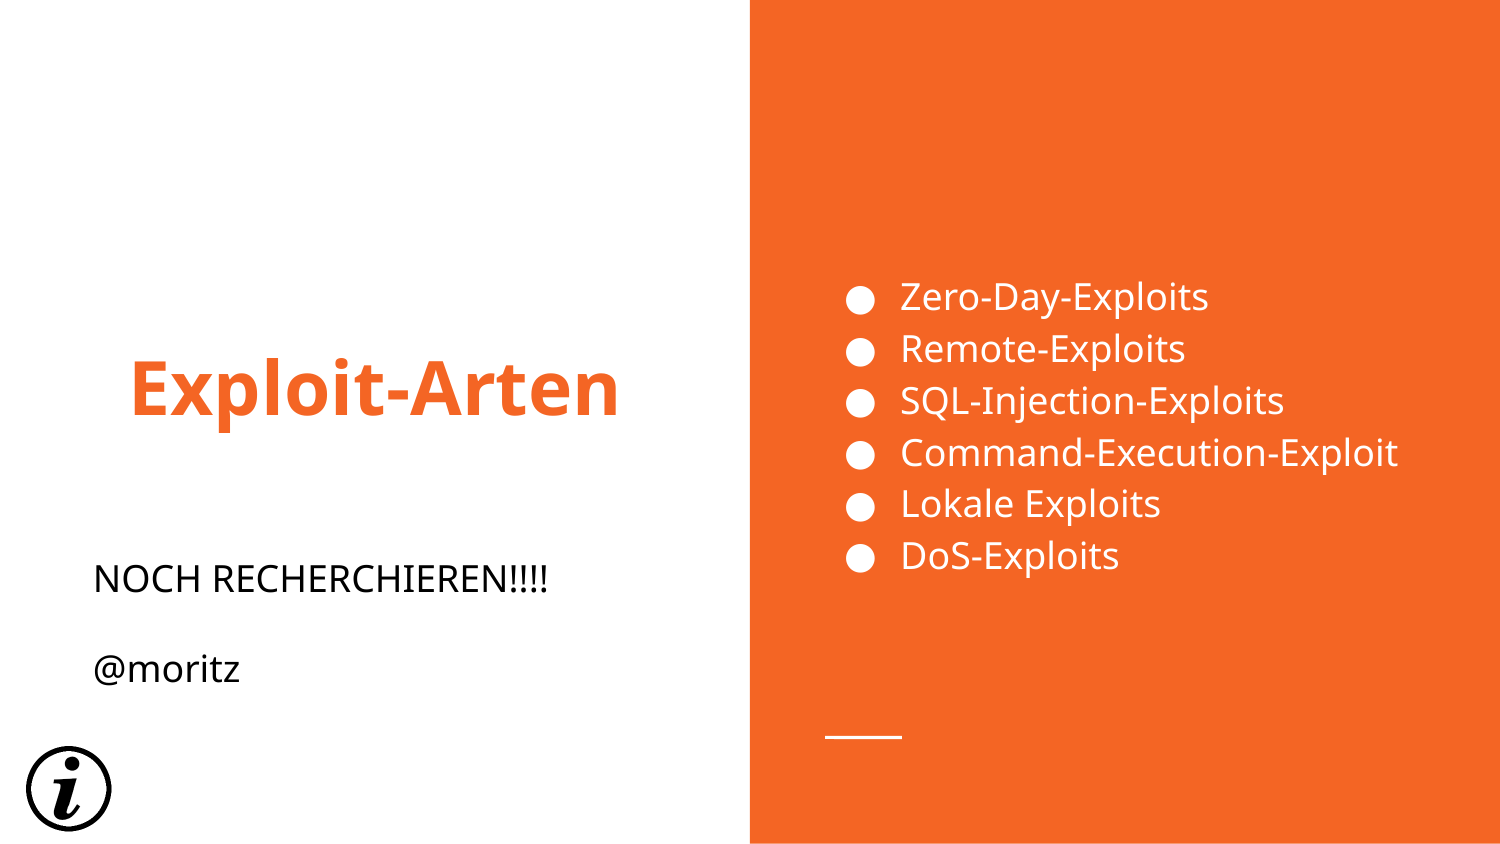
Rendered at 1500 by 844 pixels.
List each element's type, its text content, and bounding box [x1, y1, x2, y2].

picture [18, 738, 119, 839]
list Zero-Day-Exploits Remote-Exploits SQL-Injection-Exploits Command-Execution-Exploit Lokale Exploits DoS-Exploits [810, 118, 1440, 725]
title Exploit-Arten [43, 229, 708, 446]
text_box NOCH RECHERCHIEREN!!!! @moritz [77, 539, 636, 756]
